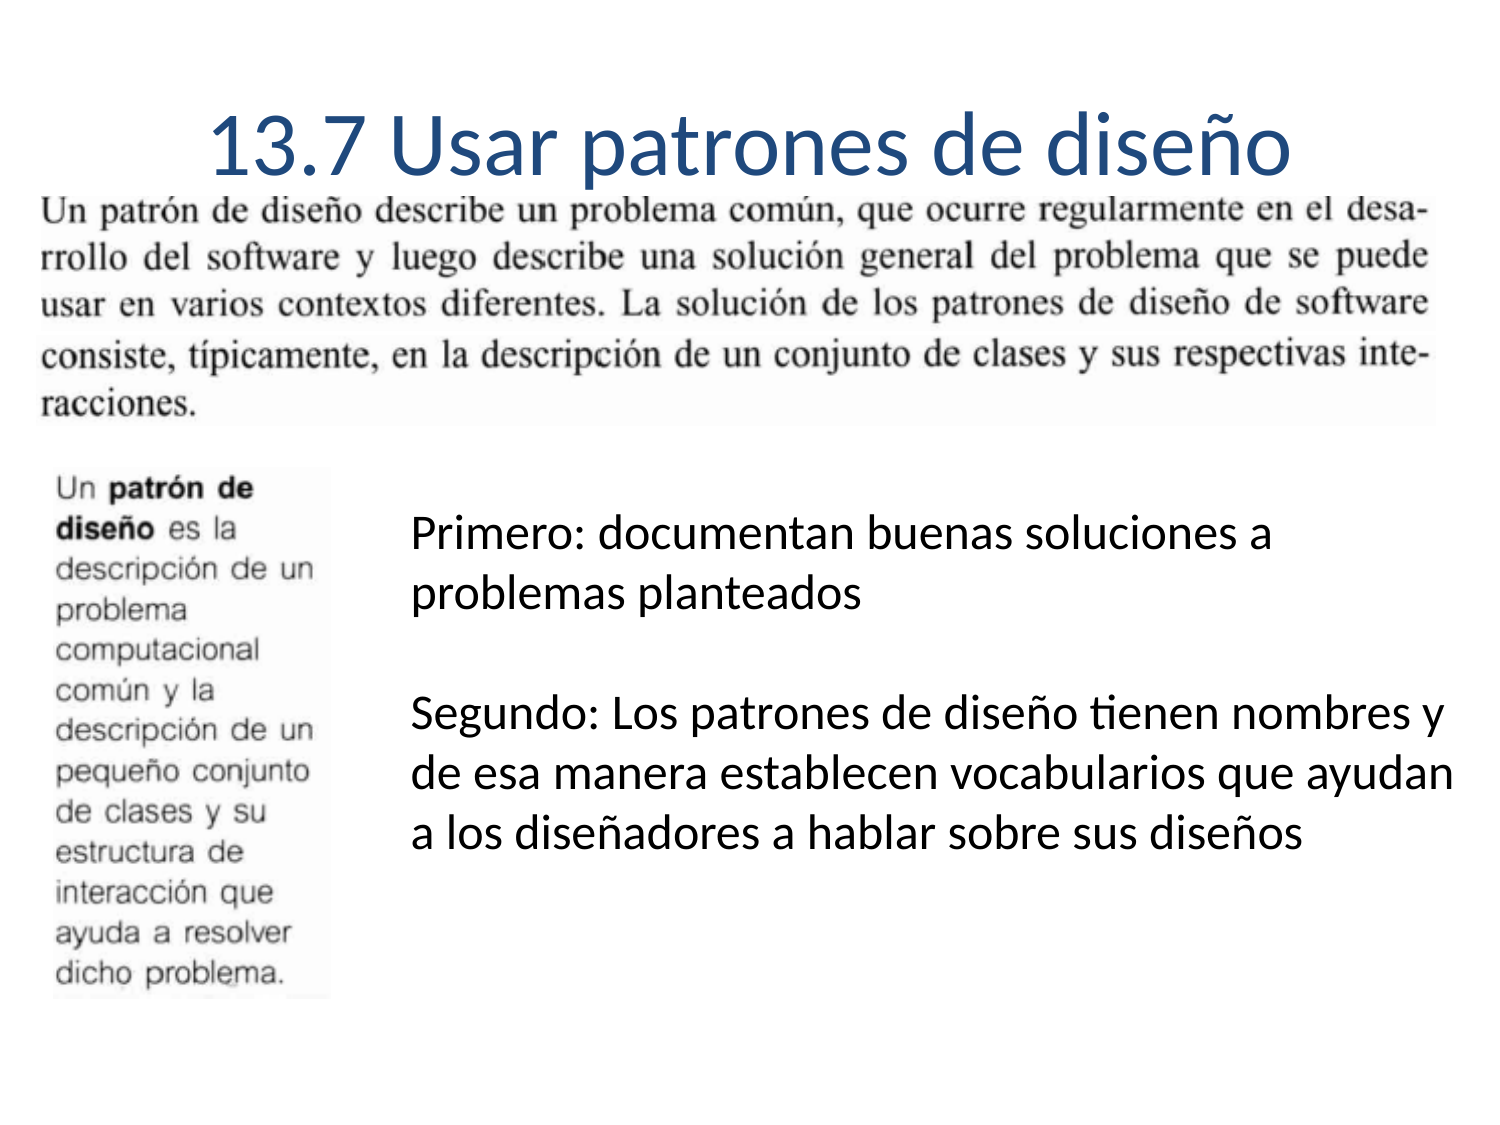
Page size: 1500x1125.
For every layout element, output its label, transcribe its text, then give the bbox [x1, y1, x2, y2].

picture [53, 468, 331, 999]
picture [36, 336, 1436, 426]
picture [41, 196, 1436, 331]
title 13.7 Usar patrones de diseño [75, 45, 1426, 196]
text_box Primero: documentan buenas soluciones a problemas planteados Segundo: Los patrones de diseño tienen nombres y de esa manera establecen vocabularios que ayudan a los diseñadores a hablar sobre sus diseños [395, 491, 1471, 871]
